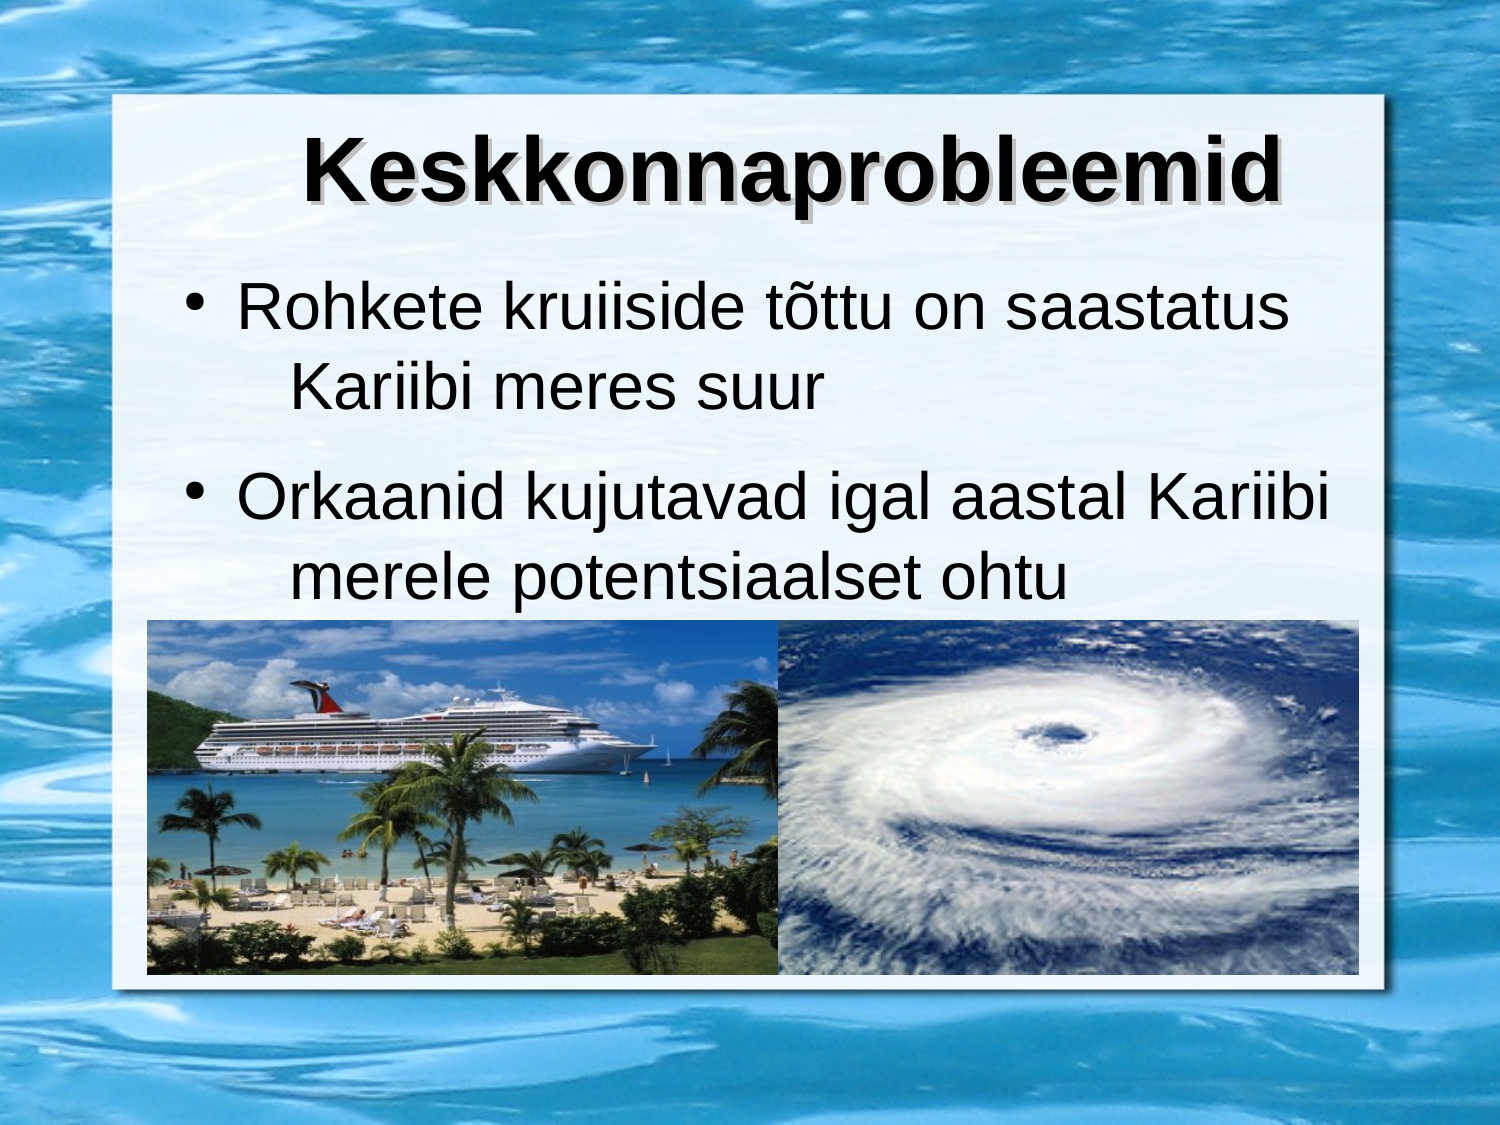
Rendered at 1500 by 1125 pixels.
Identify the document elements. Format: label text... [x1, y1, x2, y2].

title Keskkonnaprobleemid [118, 0, 1469, 206]
picture [0, 0, 1500, 1125]
list Rohkete kruiiside tõttu on saastatus Kariibi meres suur Orkaanid kujutavad igal aastal Kariibi merele potentsiaalset ohtu [147, 263, 1426, 443]
